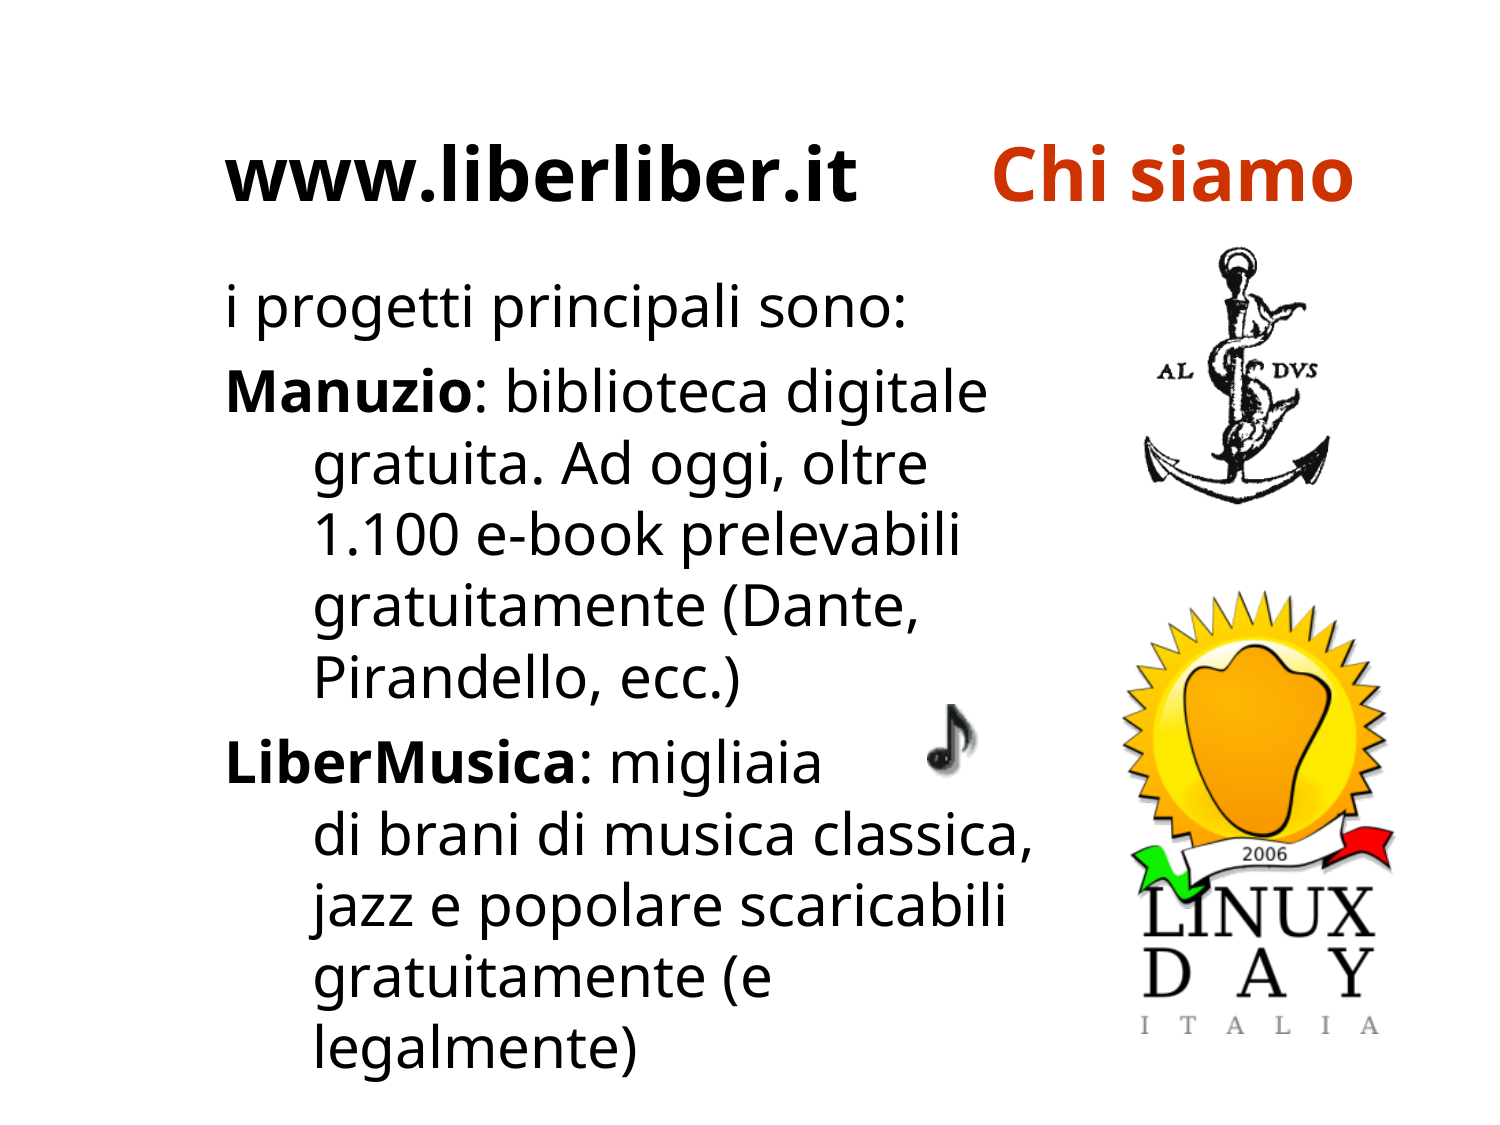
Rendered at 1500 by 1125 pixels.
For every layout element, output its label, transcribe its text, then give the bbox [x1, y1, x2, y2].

list i progetti principali sono: Manuzio: biblioteca digitale gratuita. Ad oggi, oltre 1.100 e-book prelevabili gratuitamente (Dante, Pirandello, ecc.) LiberMusica: migliaia di brani di musica classica, jazz e popolare scaricabili gratuitamente (e legalmente) [209, 262, 1073, 1006]
title www.liberliber.it Chi siamo [209, 112, 1373, 233]
picture [927, 704, 978, 778]
picture [1139, 243, 1335, 510]
picture [1122, 590, 1396, 1034]
